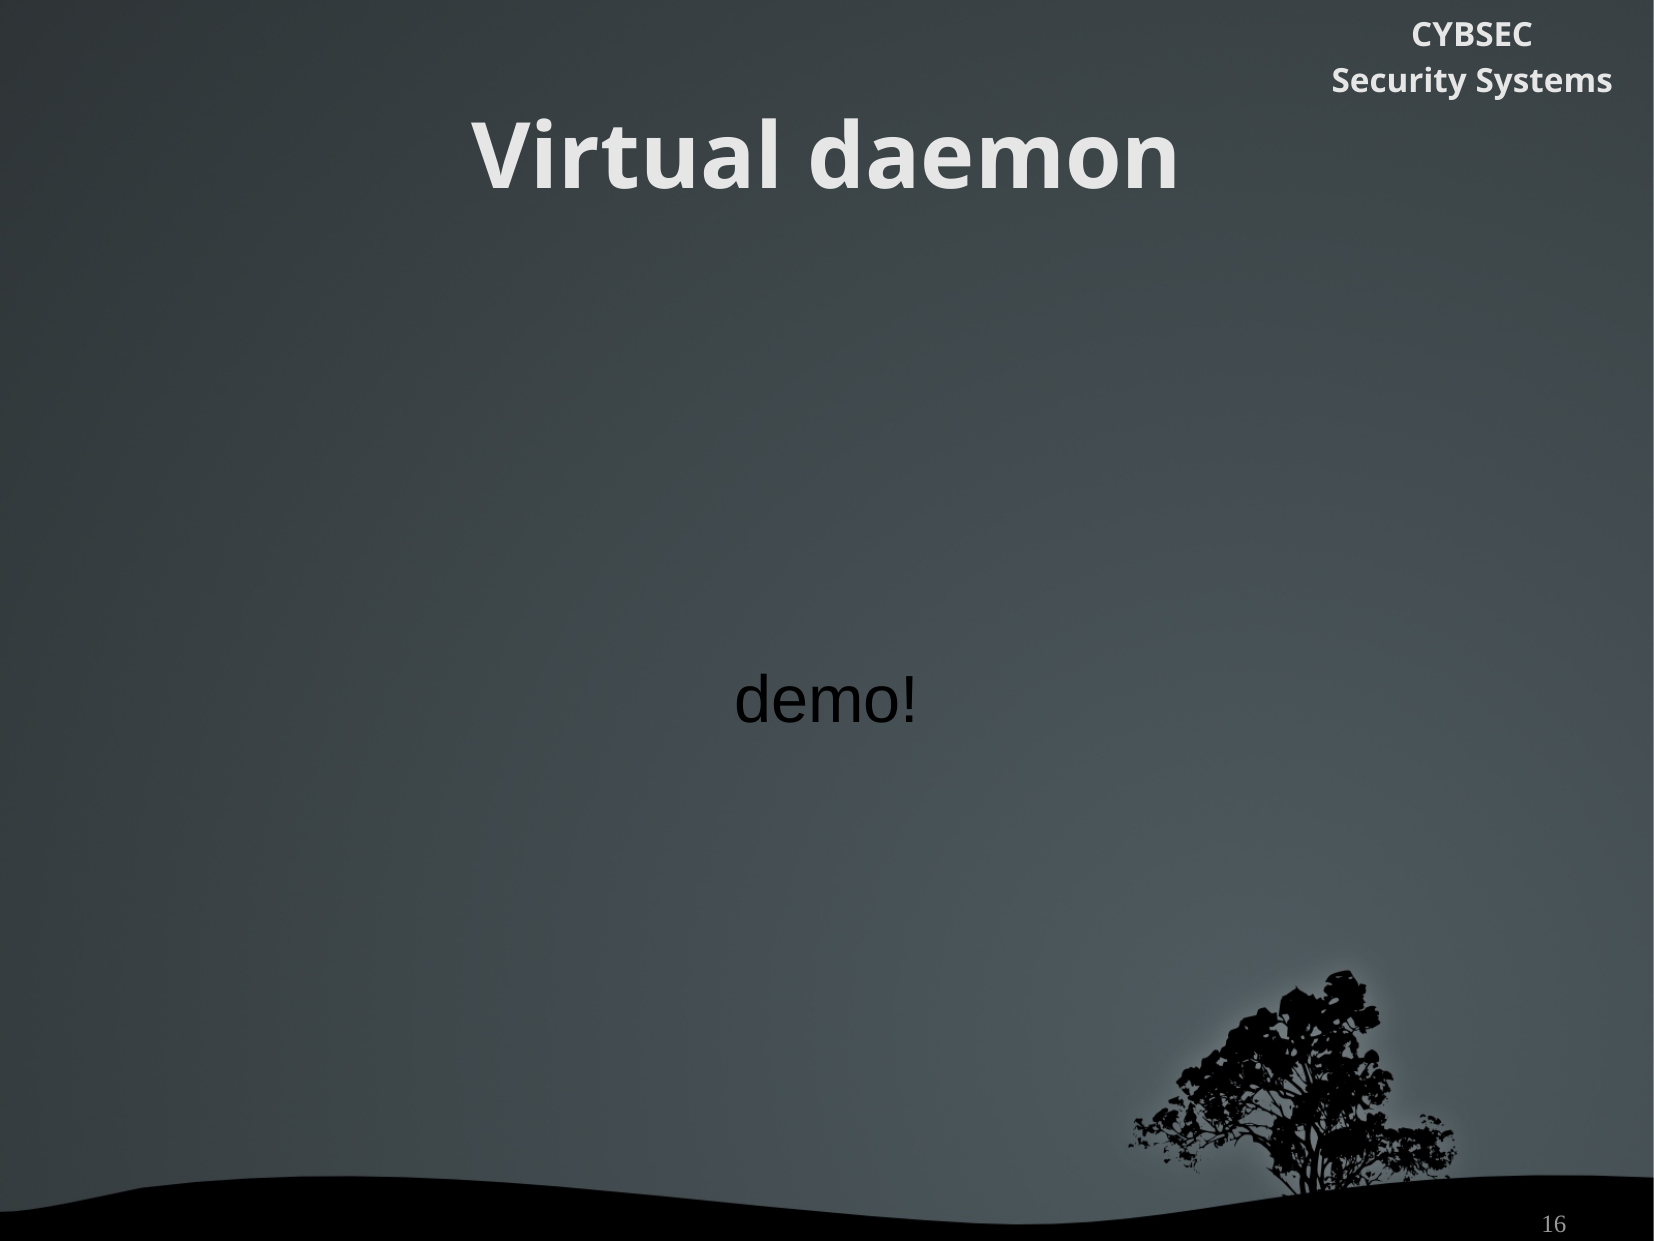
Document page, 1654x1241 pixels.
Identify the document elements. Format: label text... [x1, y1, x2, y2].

title Virtual daemon [82, 49, 1571, 257]
title CYBSEC Security Systems [1290, 0, 1654, 113]
subtitle demo! [82, 290, 1571, 1109]
picture [0, 0, 1654, 1241]
